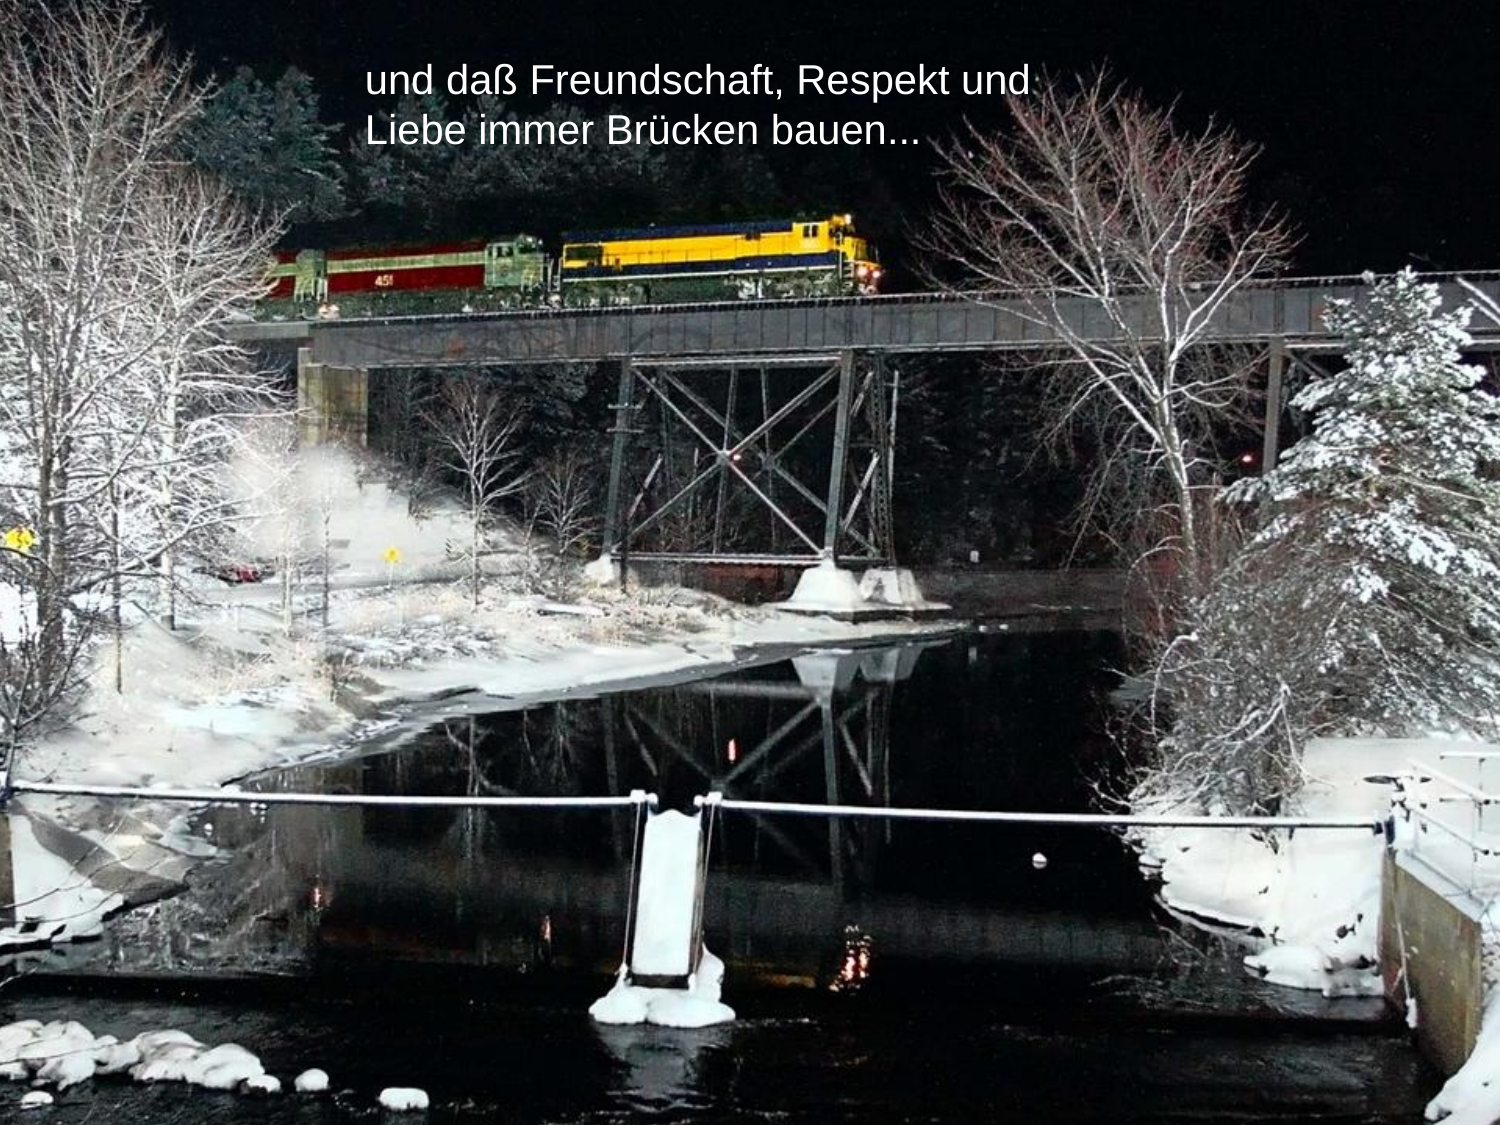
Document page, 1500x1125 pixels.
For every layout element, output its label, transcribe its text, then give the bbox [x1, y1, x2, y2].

picture [0, 0, 1500, 1125]
text_box und daß Freundschaft, Respekt und Liebe immer Brücken bauen... [349, 44, 1104, 161]
